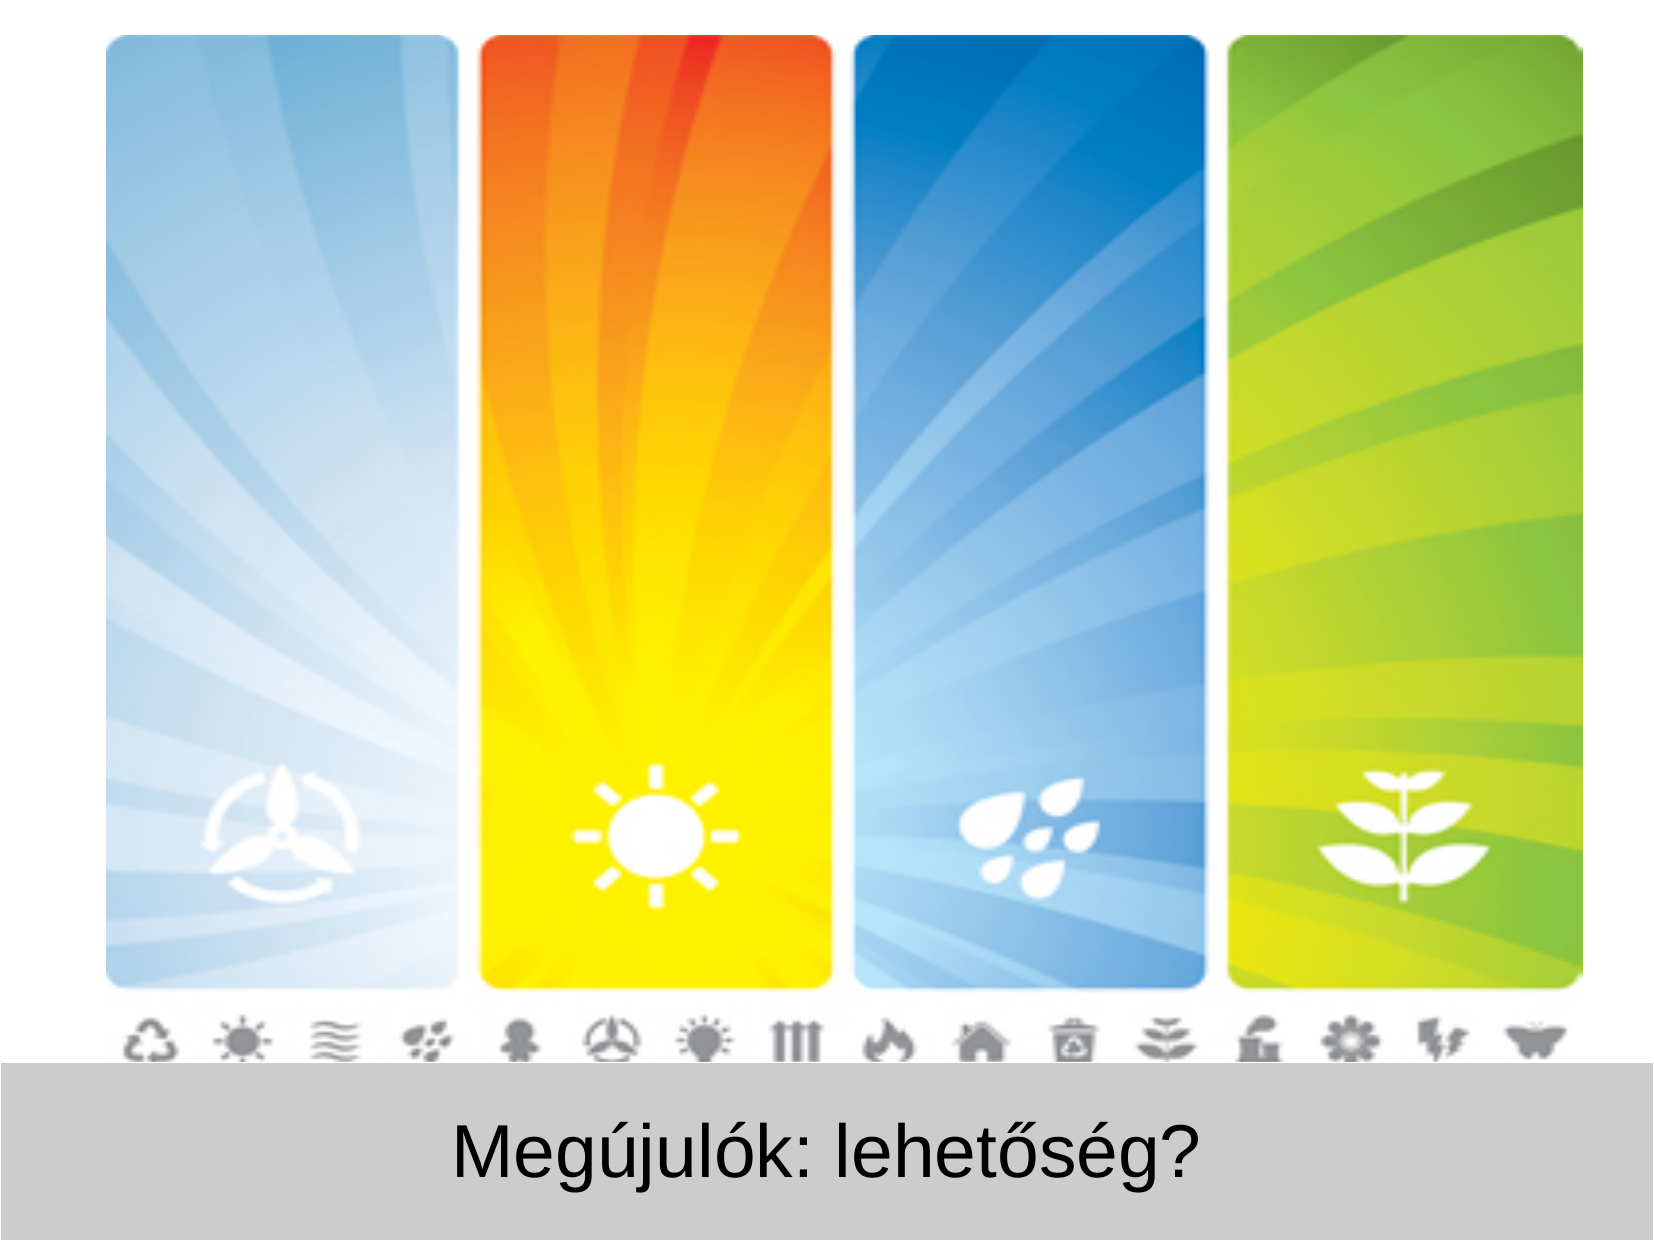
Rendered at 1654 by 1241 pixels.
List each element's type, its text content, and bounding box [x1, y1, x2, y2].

picture [106, 35, 1583, 1062]
text_box Megújulók: lehetőség? [0, 1062, 1654, 1241]
